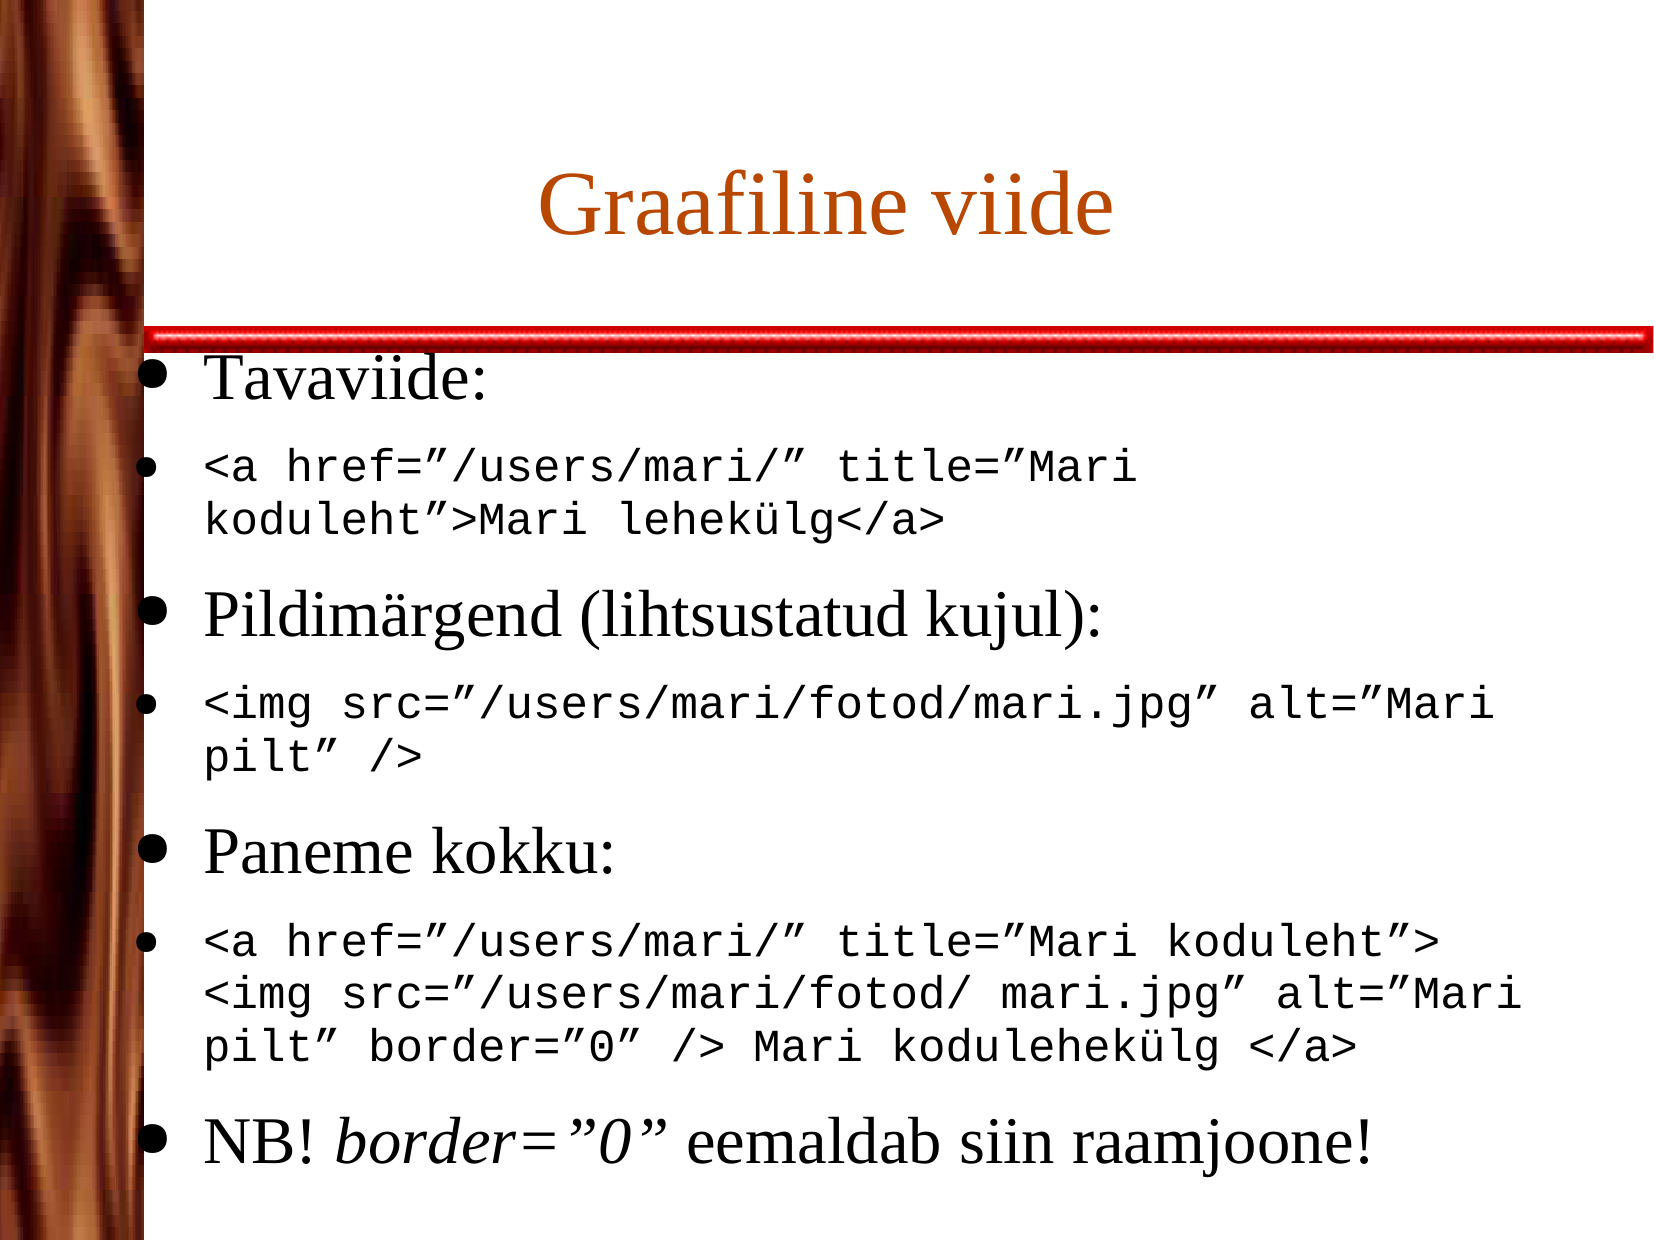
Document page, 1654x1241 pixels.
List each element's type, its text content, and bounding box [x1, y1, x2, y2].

picture [0, 0, 1654, 1240]
list Tavaviide: <a href=”/users/mari/” title=”Mari koduleht”>Mari lehekülg</a> Pildimärgend (lihtsustatud kujul): <img src=”/users/mari/fotod/mari.jpg” alt=”Mari pilt” /> Paneme kokku: <a href=”/users/mari/” title=”Mari koduleht”> <img src=”/users/mari/fotod/ mari.jpg” alt=”Mari pilt” border=”0” /> Mari kodulehekülg </a> NB! border=”0” eemaldab siin raamjoone! [121, 344, 1533, 1231]
title Graafiline viide [121, 100, 1533, 312]
